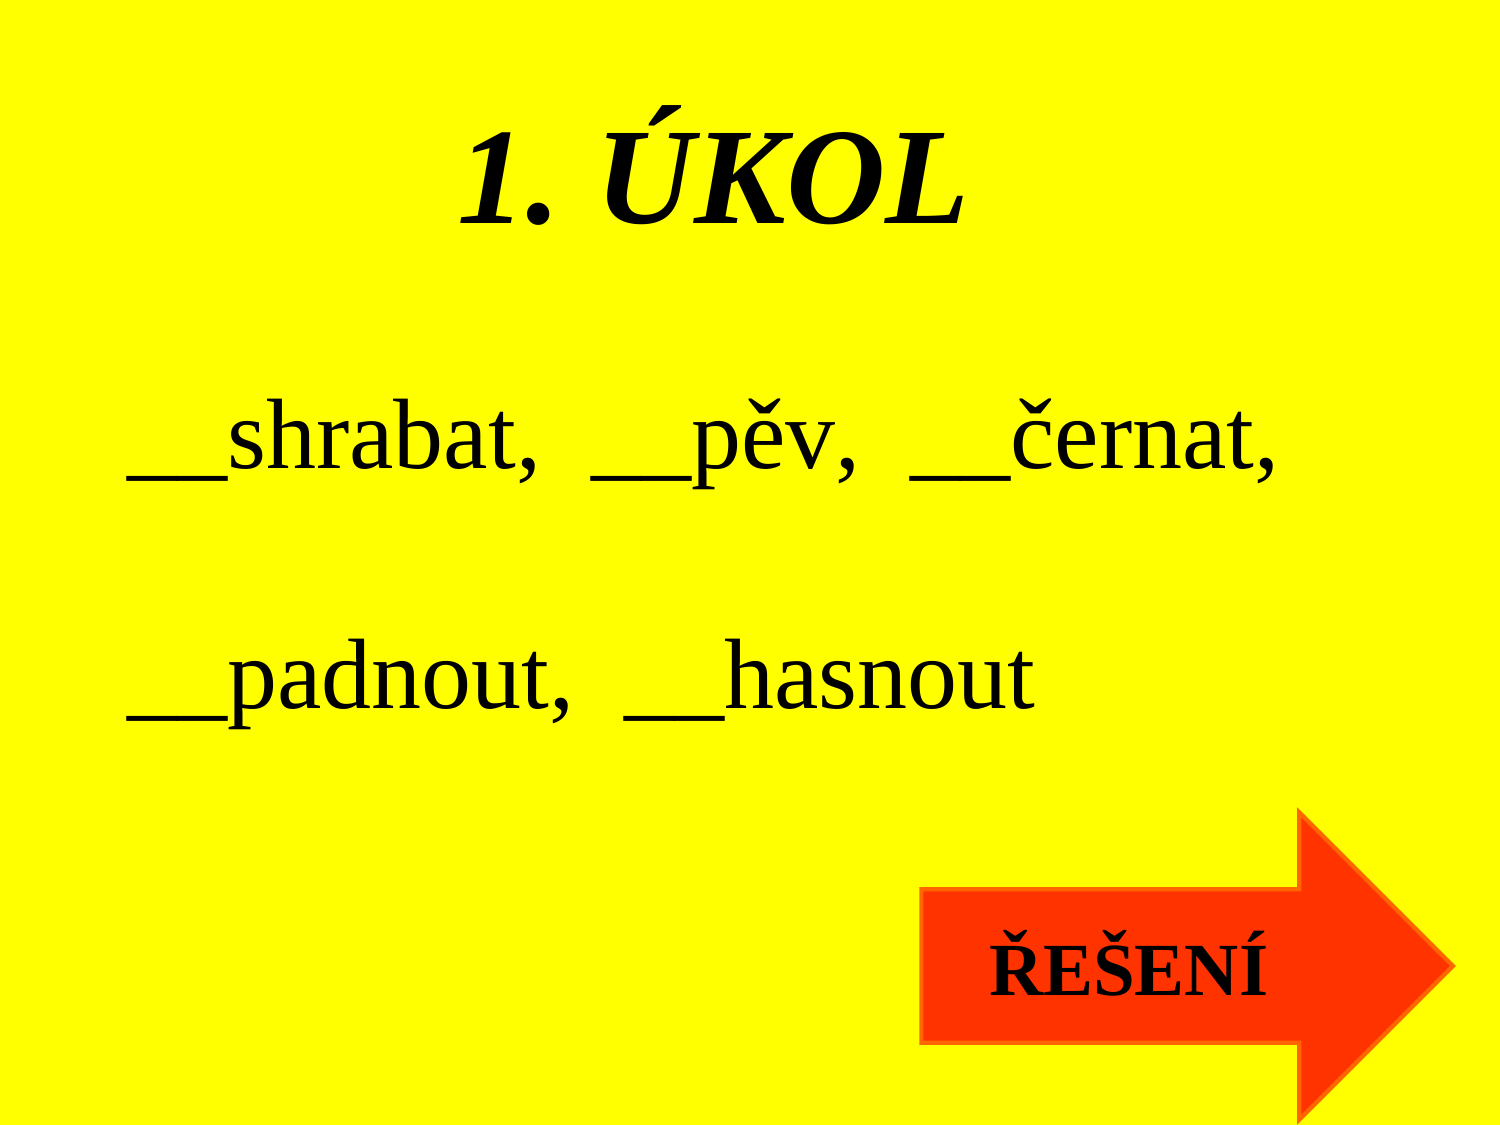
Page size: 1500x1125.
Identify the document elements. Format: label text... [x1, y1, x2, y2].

text_box 1. ÚKOL [442, 78, 1188, 259]
text_box ŘEŠENÍ [974, 912, 1290, 1019]
text_box [921, 812, 1453, 1120]
text_box __shrabat, __pěv, __černat, __padnout, __hasnout [112, 360, 1495, 736]
